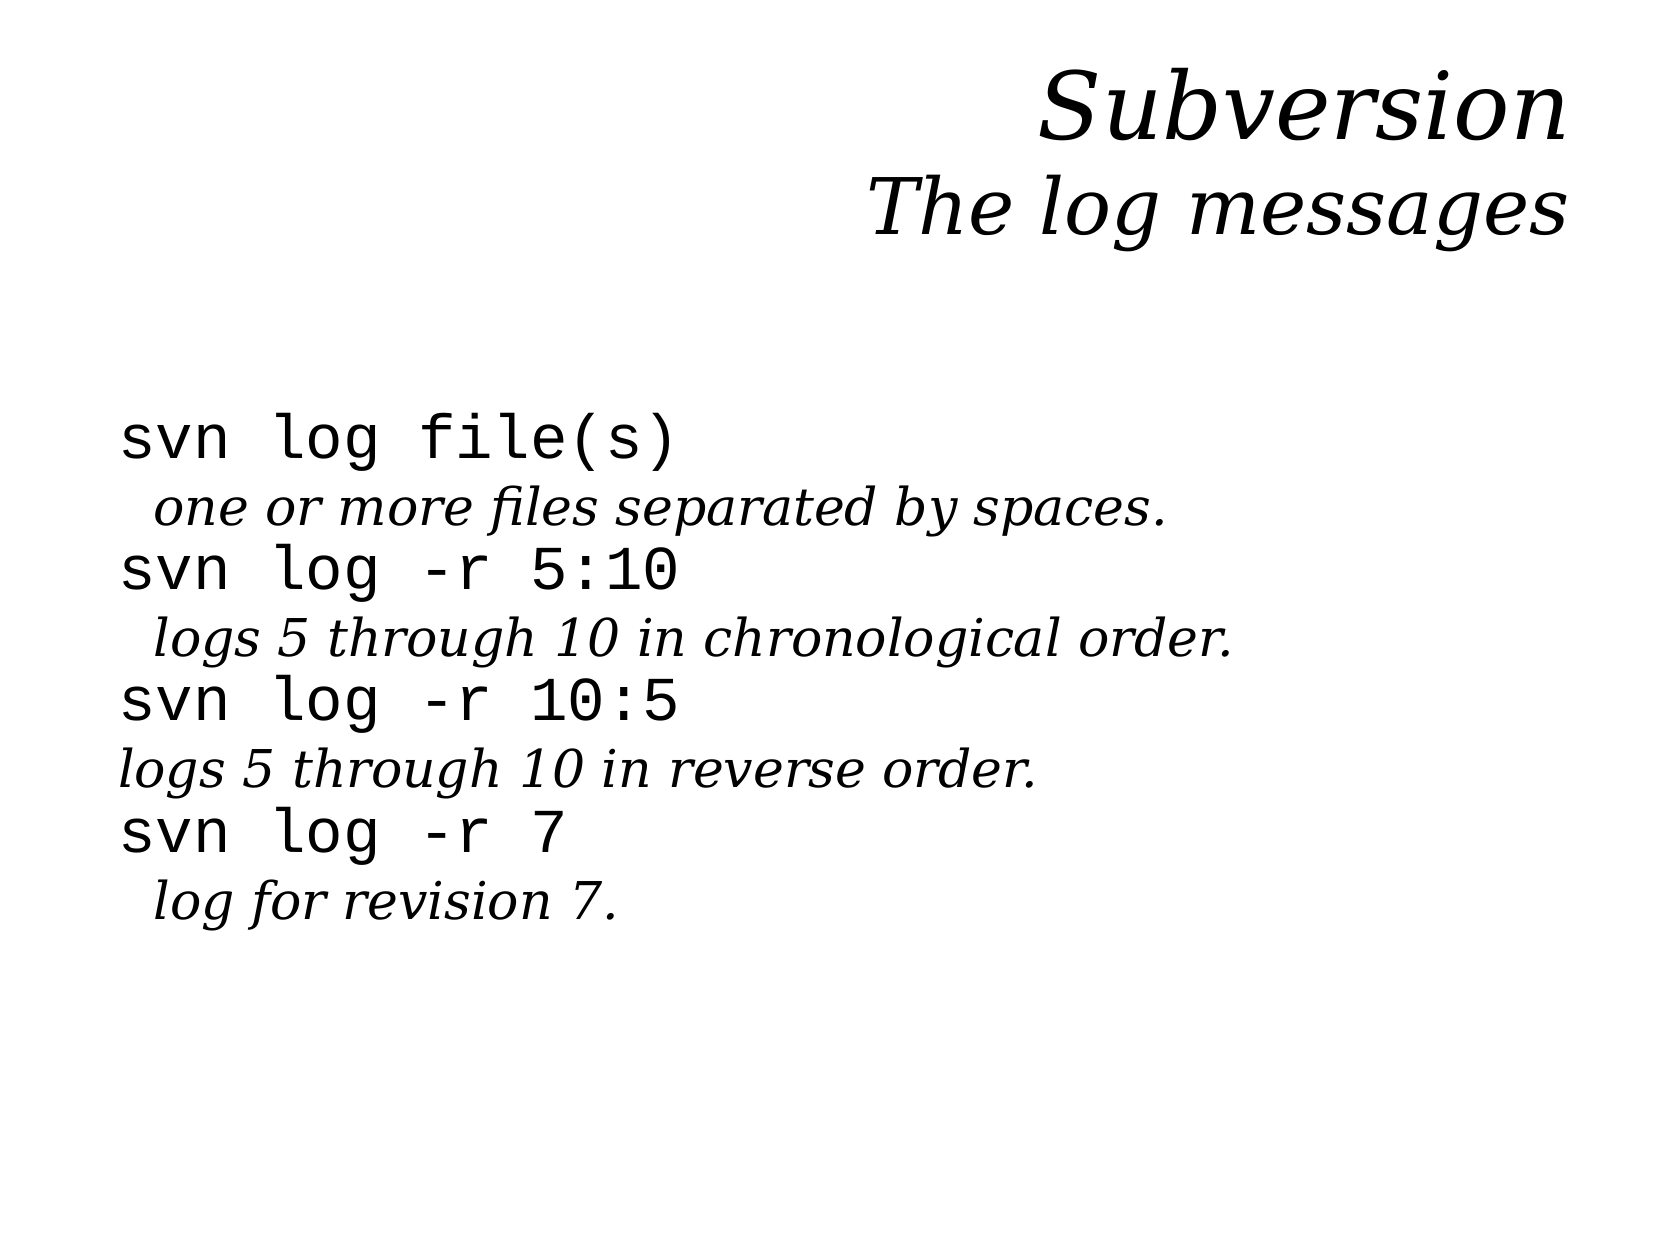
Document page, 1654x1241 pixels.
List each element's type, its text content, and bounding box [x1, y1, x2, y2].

subtitle svn log file(s) one or more files separated by spaces. svn log -r 5:10 logs 5 through 10 in chronological order. svn log -r 10:5 logs 5 through 10 in reverse order. svn log -r 7 log for revision 7. [82, 297, 1571, 1101]
title Subversion The log messages [82, 52, 1571, 254]
